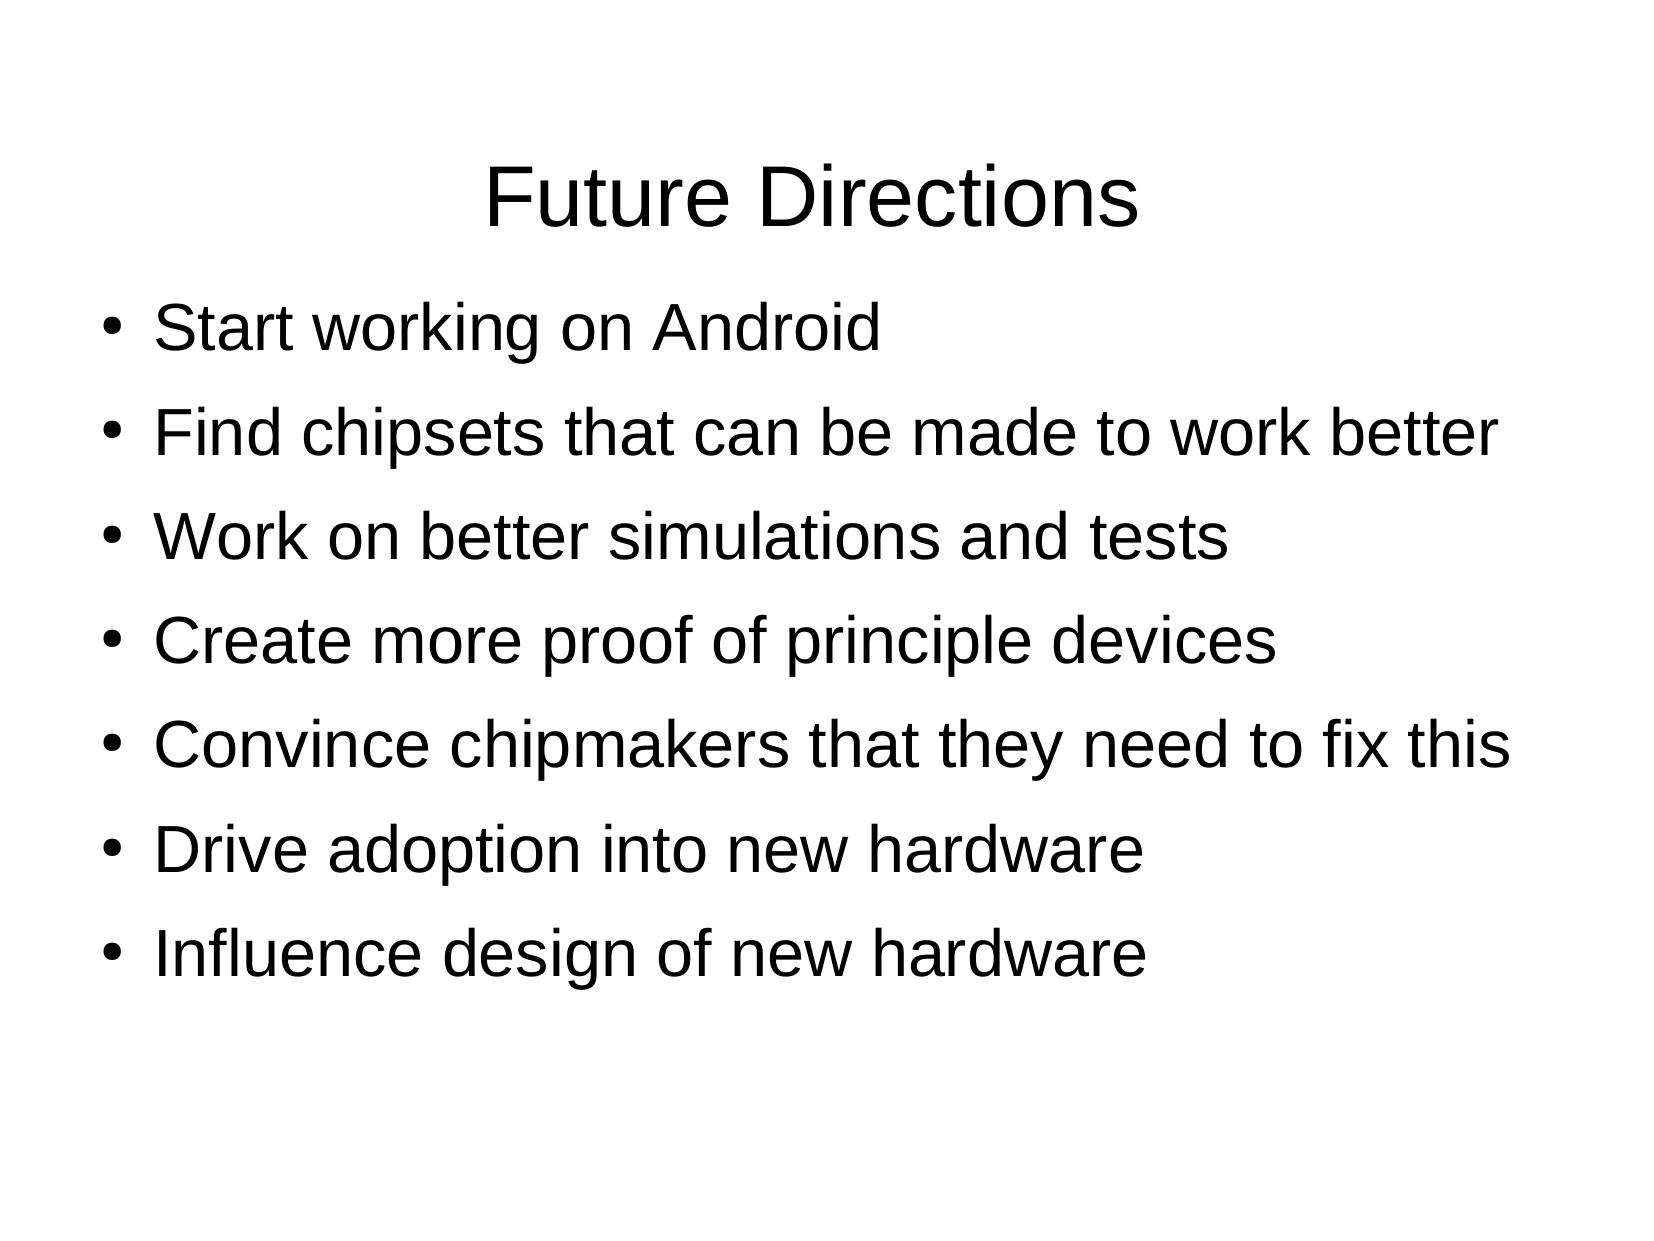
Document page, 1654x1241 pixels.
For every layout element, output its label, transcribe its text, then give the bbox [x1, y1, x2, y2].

title Future Directions [118, 112, 1506, 281]
list Start working on Android Find chipsets that can be made to work better Work on better simulations and tests Create more proof of principle devices Convince chipmakers that they need to fix this Drive adoption into new hardware Influence design of new hardware [82, 290, 1538, 1010]
